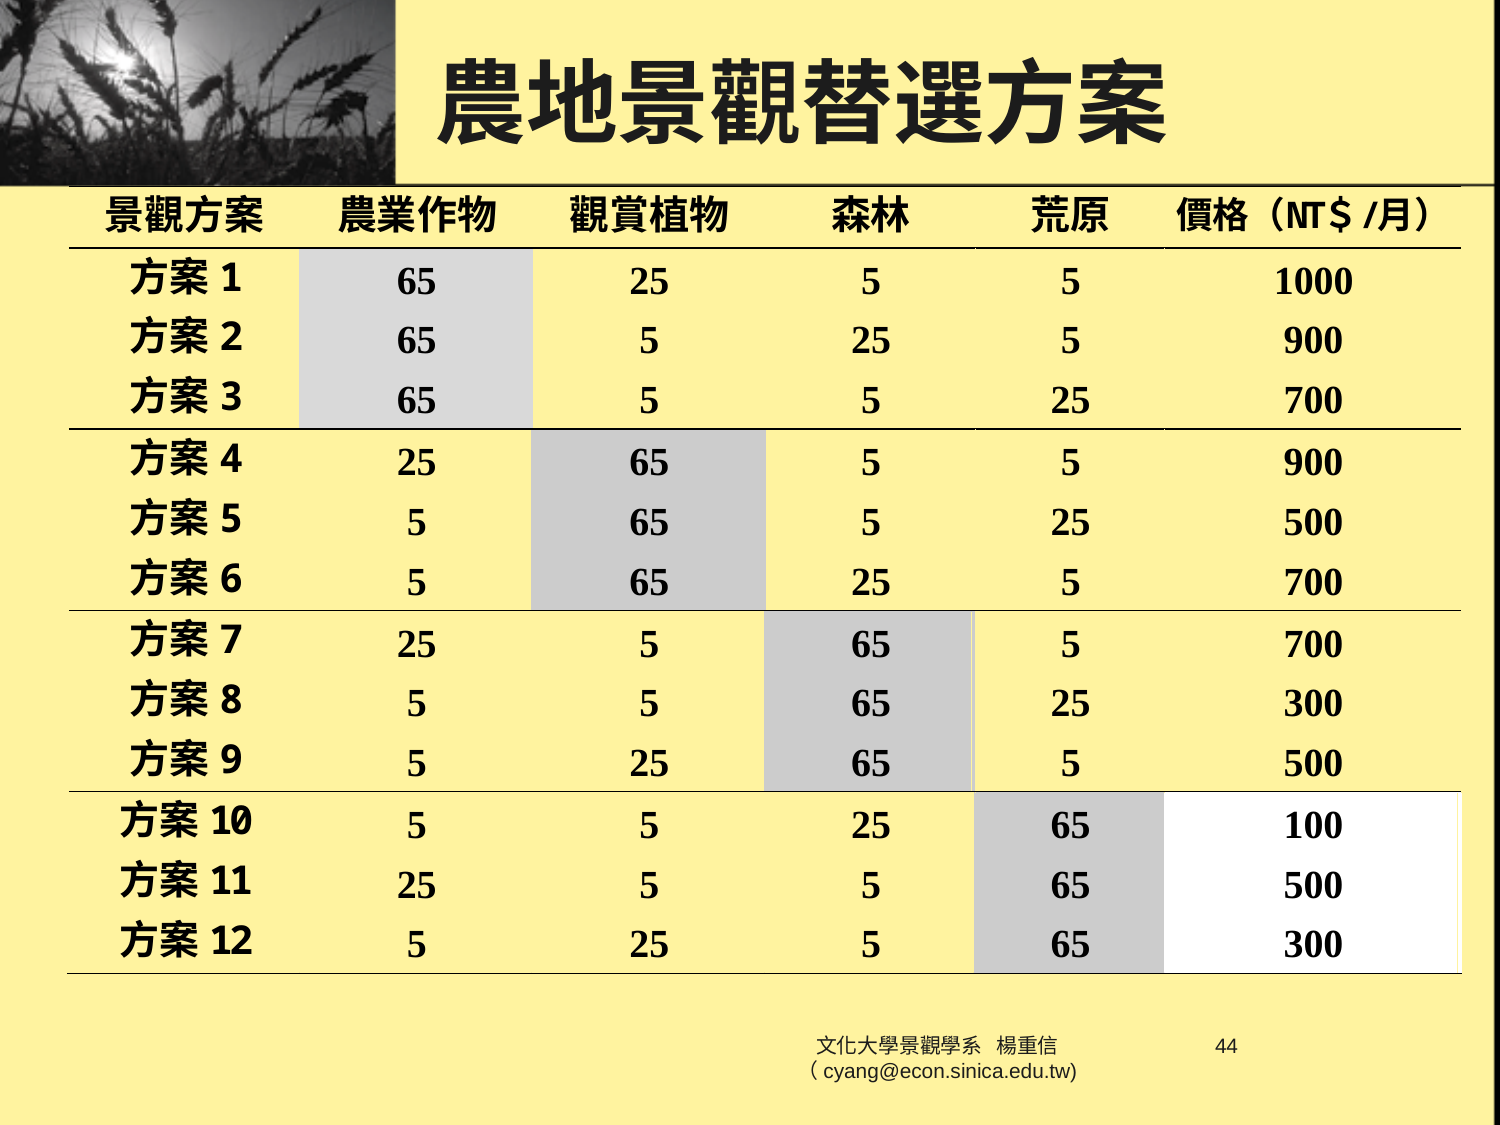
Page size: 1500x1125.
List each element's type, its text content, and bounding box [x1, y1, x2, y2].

title 農地景觀替選方案 [419, 14, 1500, 185]
chart [0, 185, 1500, 1125]
